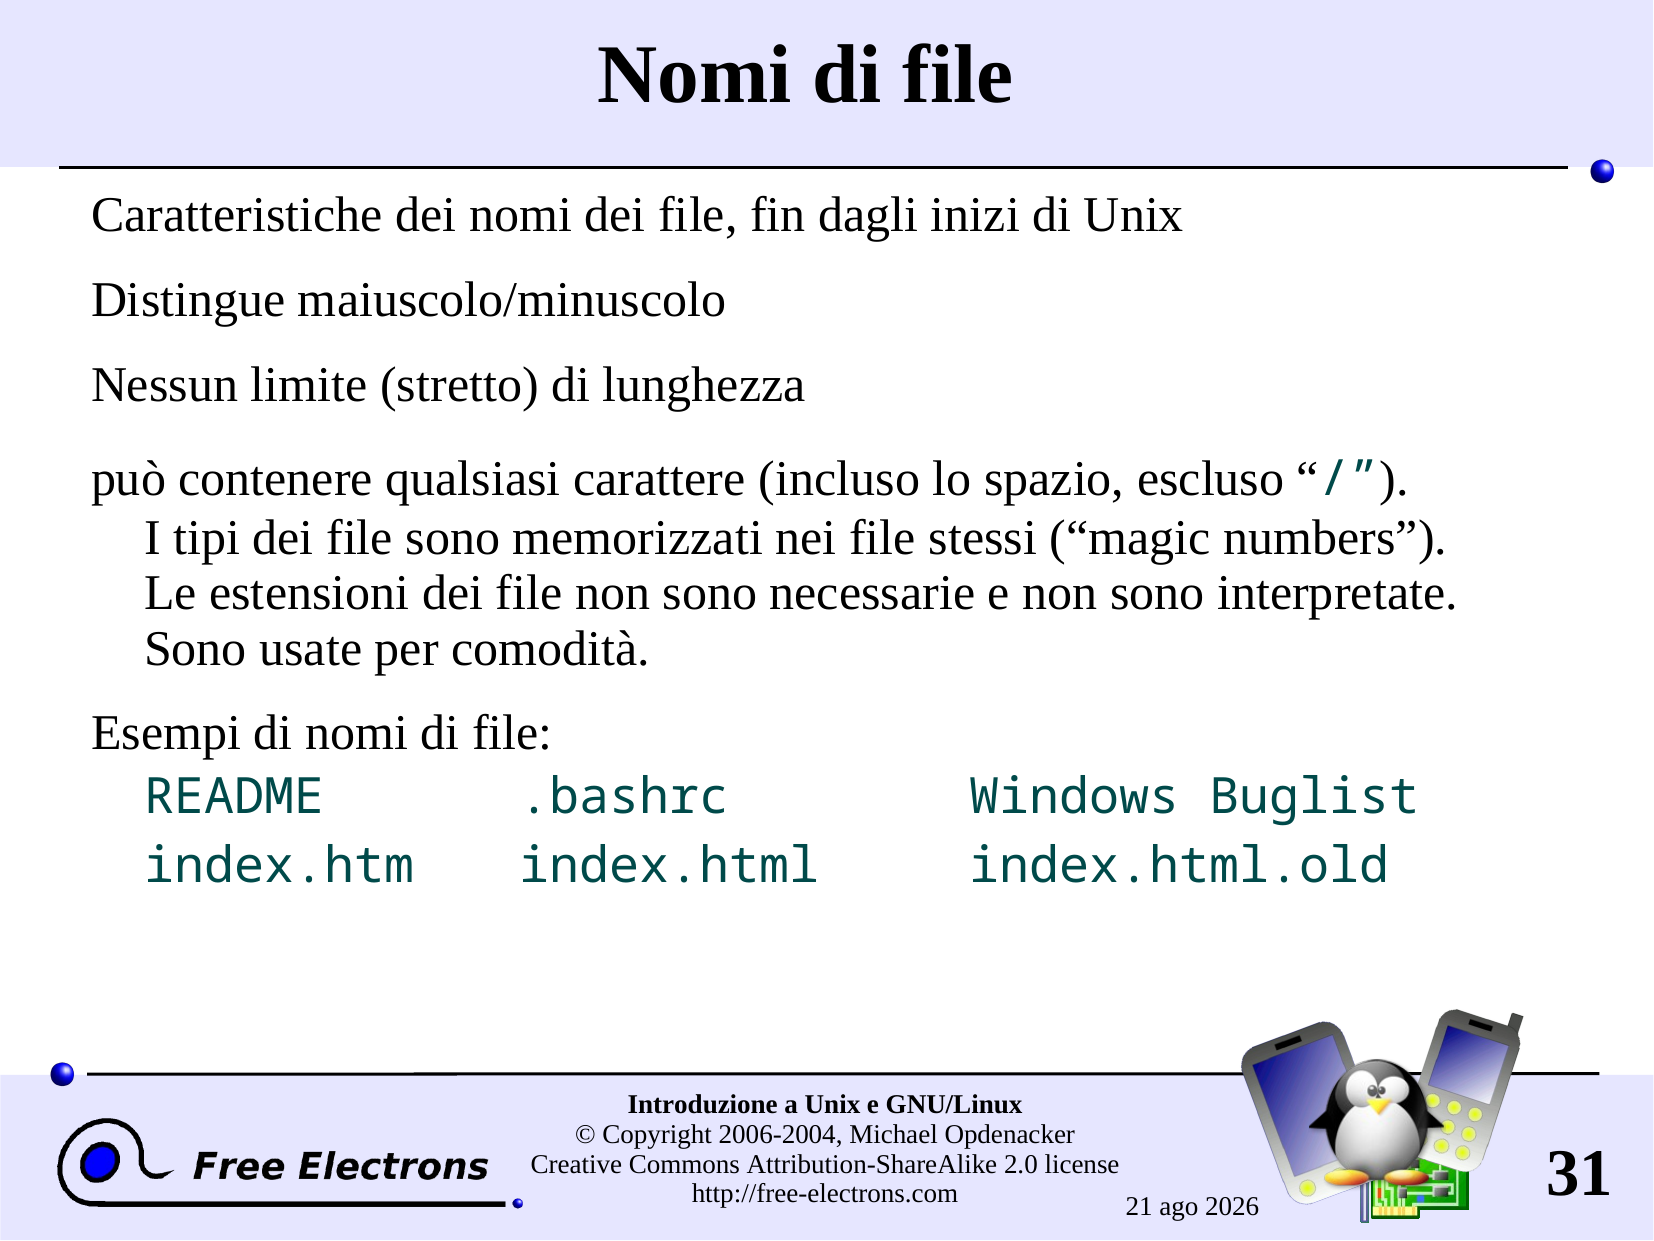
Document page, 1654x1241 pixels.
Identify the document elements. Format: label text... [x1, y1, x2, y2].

title Nomi di file [60, 12, 1551, 138]
picture [50, 1107, 527, 1216]
picture [1227, 997, 1538, 1241]
list Caratteristiche dei nomi dei file, fin dagli inizi di Unix Distingue maiuscolo/minuscolo Nessun limite (stretto) di lunghezza può contenere qualsiasi carattere (incluso lo spazio, escluso “/”). I tipi dei file sono memorizzati nei file stessi (“magic numbers”). Le estensioni dei file non sono necessarie e non sono interpretate. Sono usate per comodità. Esempi di nomi di file: README .bashrc Windows Buglist index.htm index.html index.html.old [73, 187, 1486, 1055]
